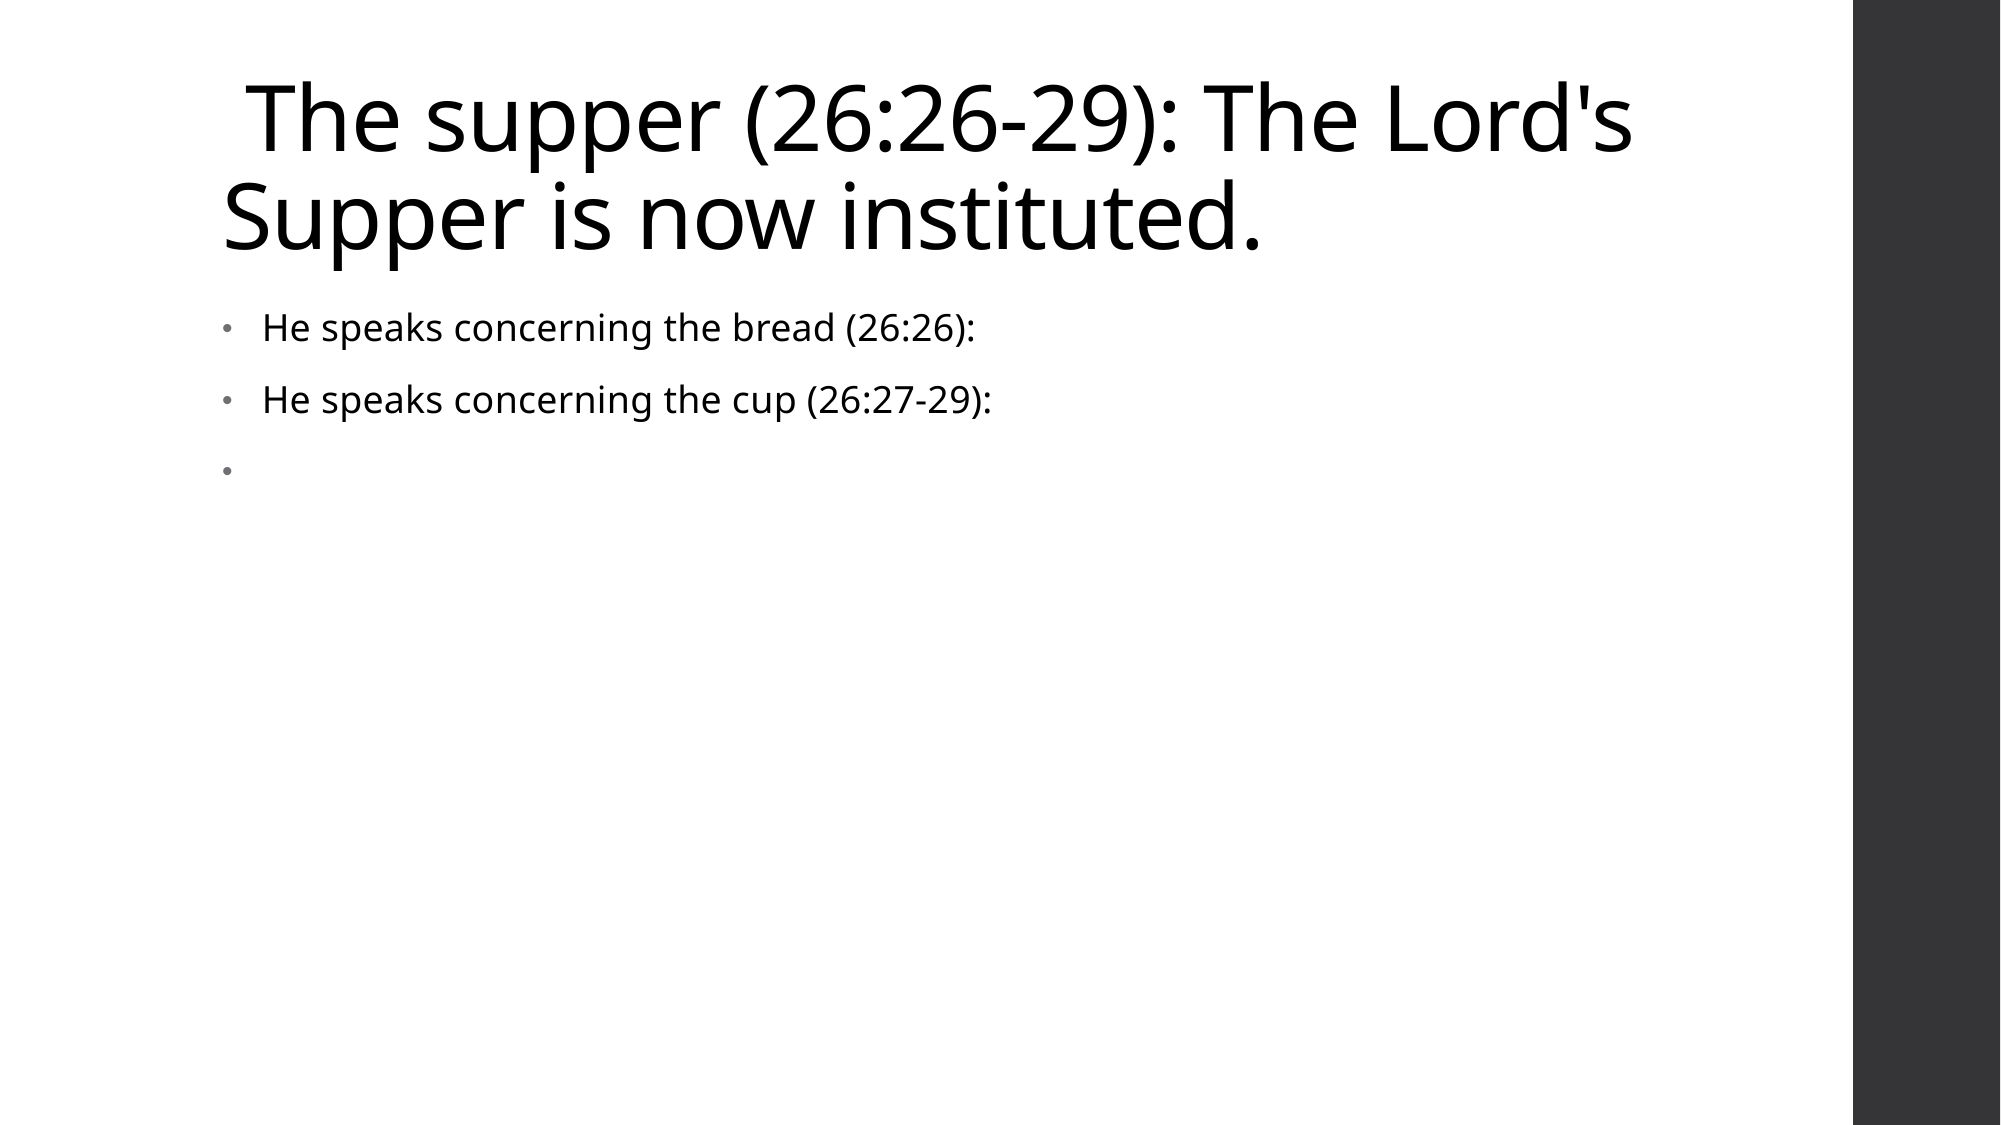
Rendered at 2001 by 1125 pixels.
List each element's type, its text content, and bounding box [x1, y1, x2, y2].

list He speaks concerning the bread (26:26): He speaks concerning the cup (26:27-29): [206, 299, 1617, 1014]
title The supper (26:26-29): The Lord's Supper is now instituted. [206, 60, 1797, 278]
